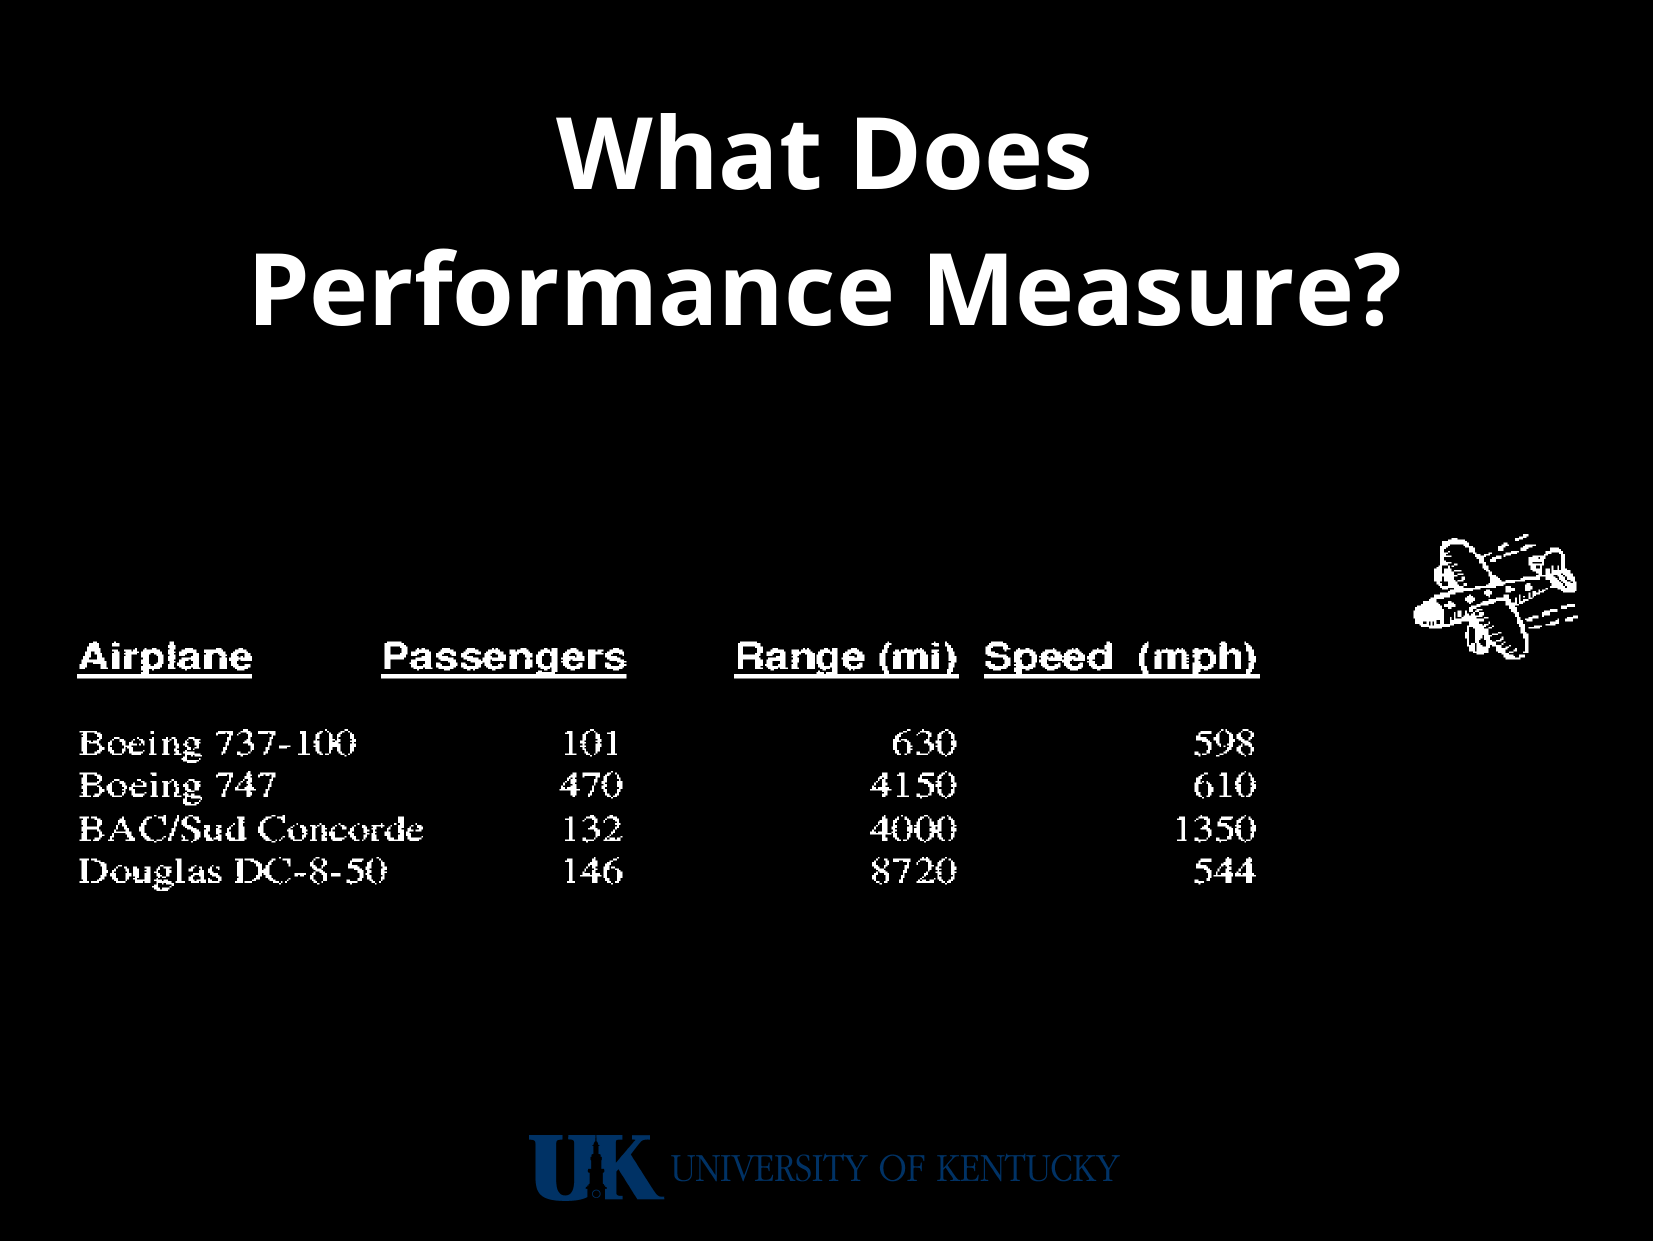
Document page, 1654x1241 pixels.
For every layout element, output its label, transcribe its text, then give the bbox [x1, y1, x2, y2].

picture [77, 534, 1578, 891]
picture [529, 1135, 1120, 1201]
title What Does Performance Measure? [75, 31, 1576, 407]
